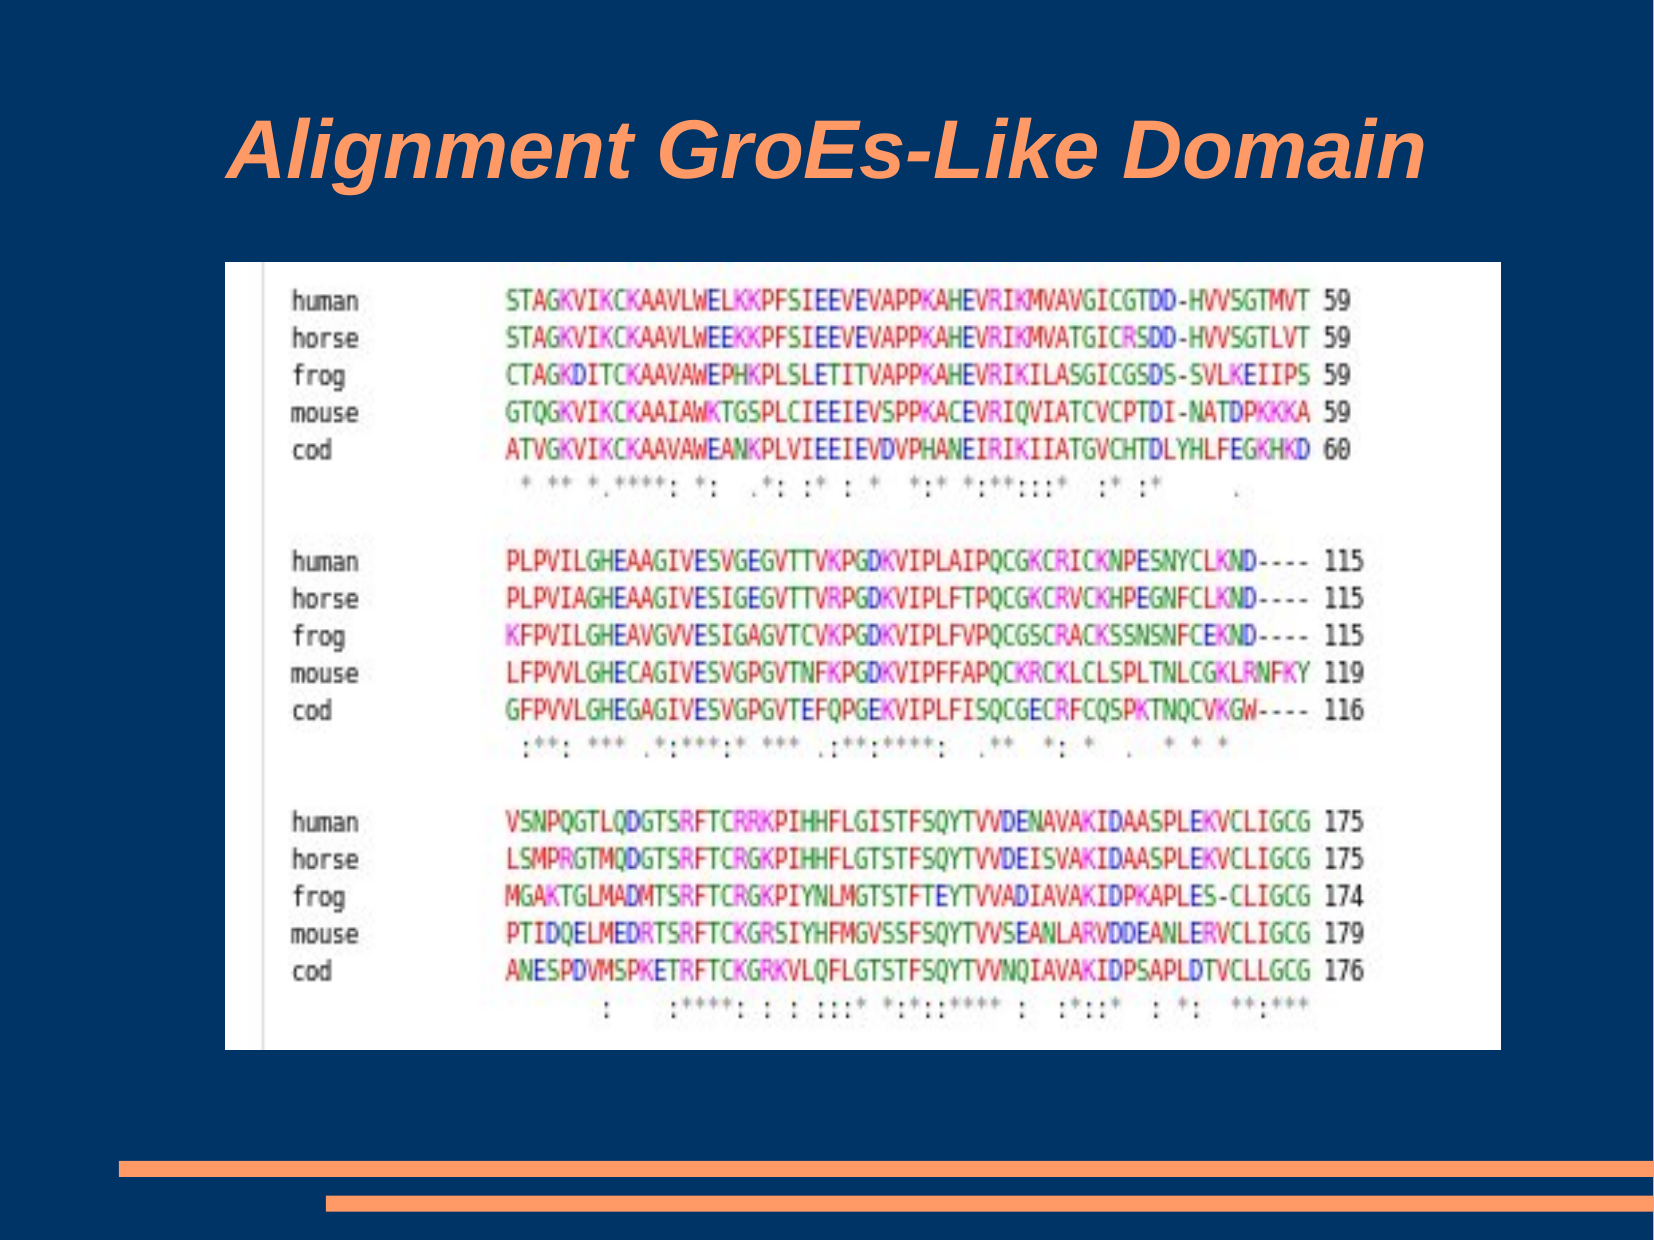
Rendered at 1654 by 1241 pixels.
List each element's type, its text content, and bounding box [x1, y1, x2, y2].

title Alignment GroEs-Like Domain [121, 46, 1534, 254]
picture [225, 262, 1501, 1051]
